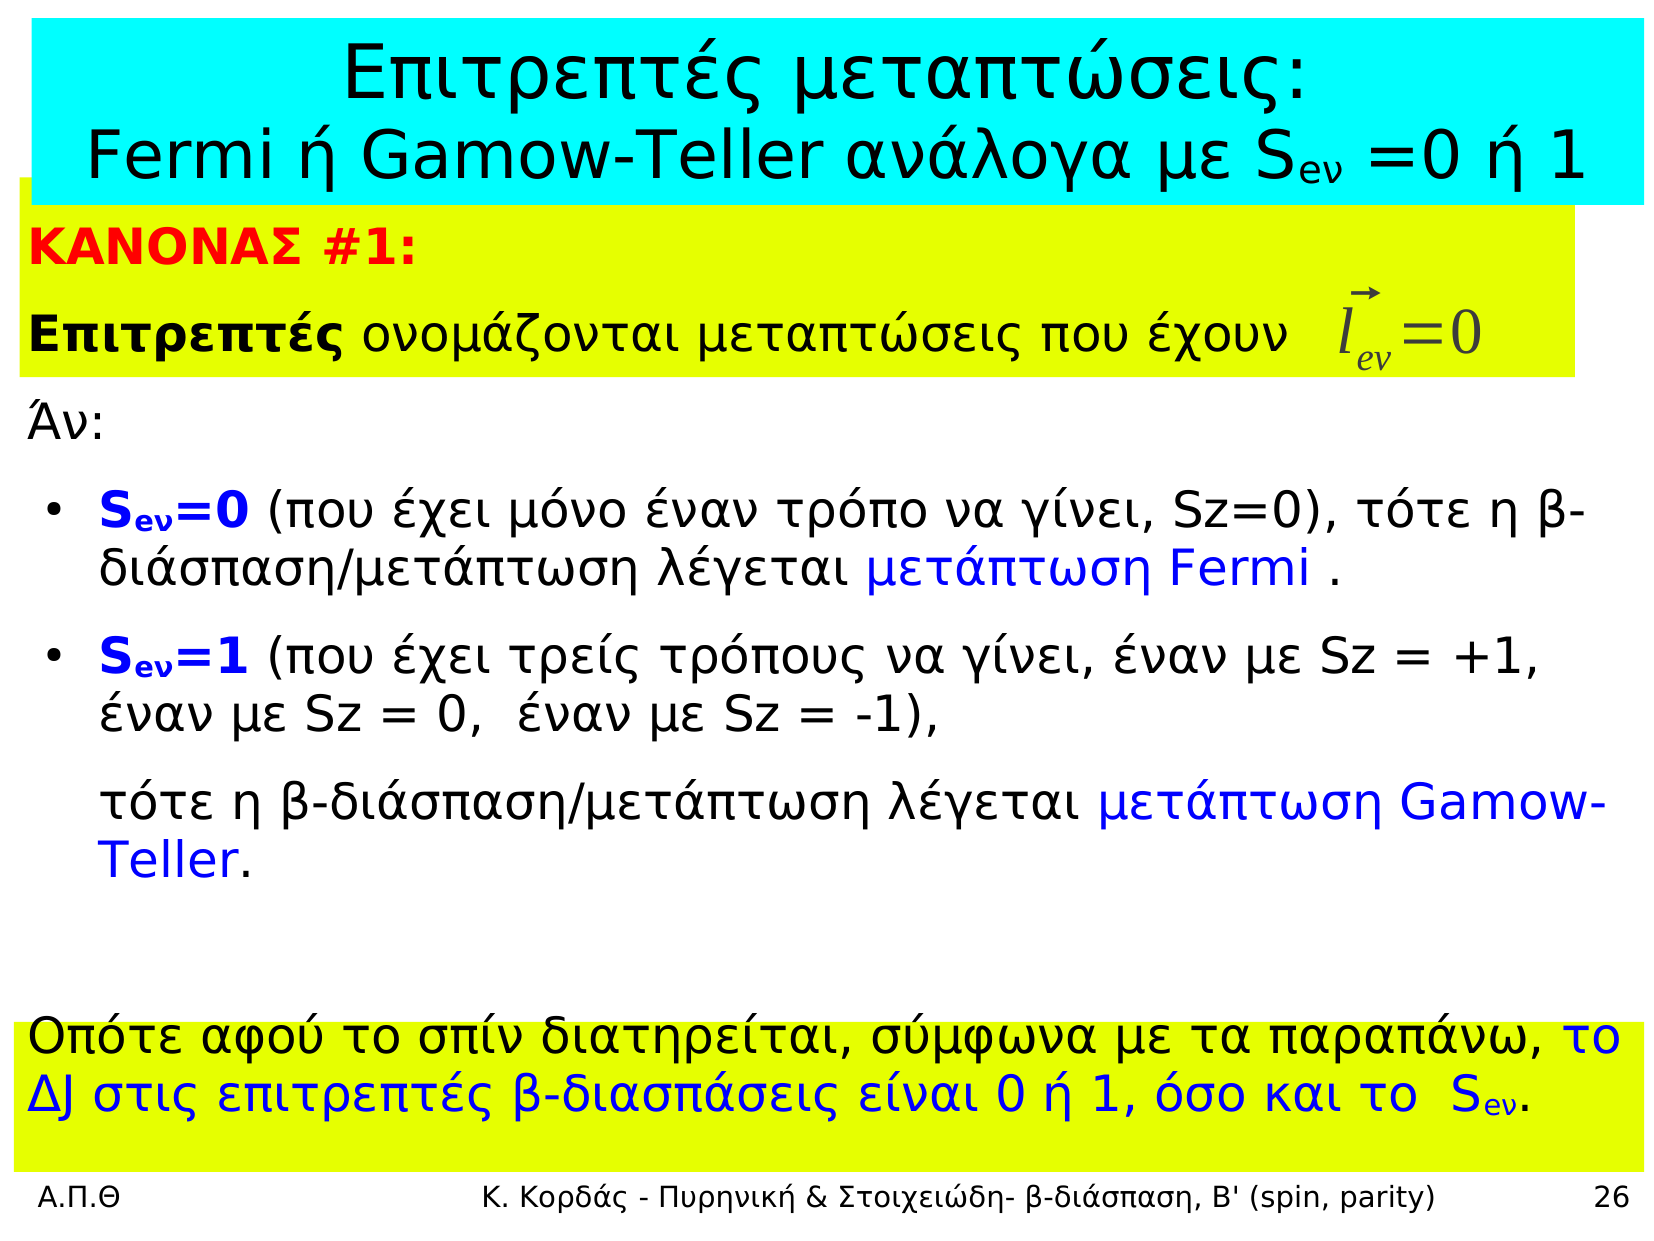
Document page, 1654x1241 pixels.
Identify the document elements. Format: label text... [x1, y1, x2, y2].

list ΚΑΝΟΝΑΣ #1: Επιτρεπτές ονομάζονται μεταπτώσεις που έχουν Άν: Seν=0 (που έχει μόνο έναν τρόπο να γίνει, Sz=0), τότε η β-διάσπαση/μετάπτωση λέγεται μετάπτωση Fermi . Seν=1 (που έχει τρείς τρόπους να γίνει, έναν με Sz = +1, έναν με Sz = 0, έναν με Sz = -1), τότε η β-διάσπαση/μετάπτωση λέγεται μετάπτωση Gamow-Teller. Οπότε αφού το σπίν διατηρείται, σύμφωνα με τα παραπάνω, το ΔJ στις επιτρεπτές β-διασπάσεις είναι 0 ή 1, όσο και το Seν. [27, 217, 1645, 1195]
text_box [13, 1021, 27, 1172]
text_box [19, 177, 1575, 378]
title Επιτρεπτές μεταπτώσεις: Fermi ή Gamow-Teller ανάλογα με Seν =0 ή 1 [31, 18, 1645, 205]
chart [1320, 284, 1501, 378]
